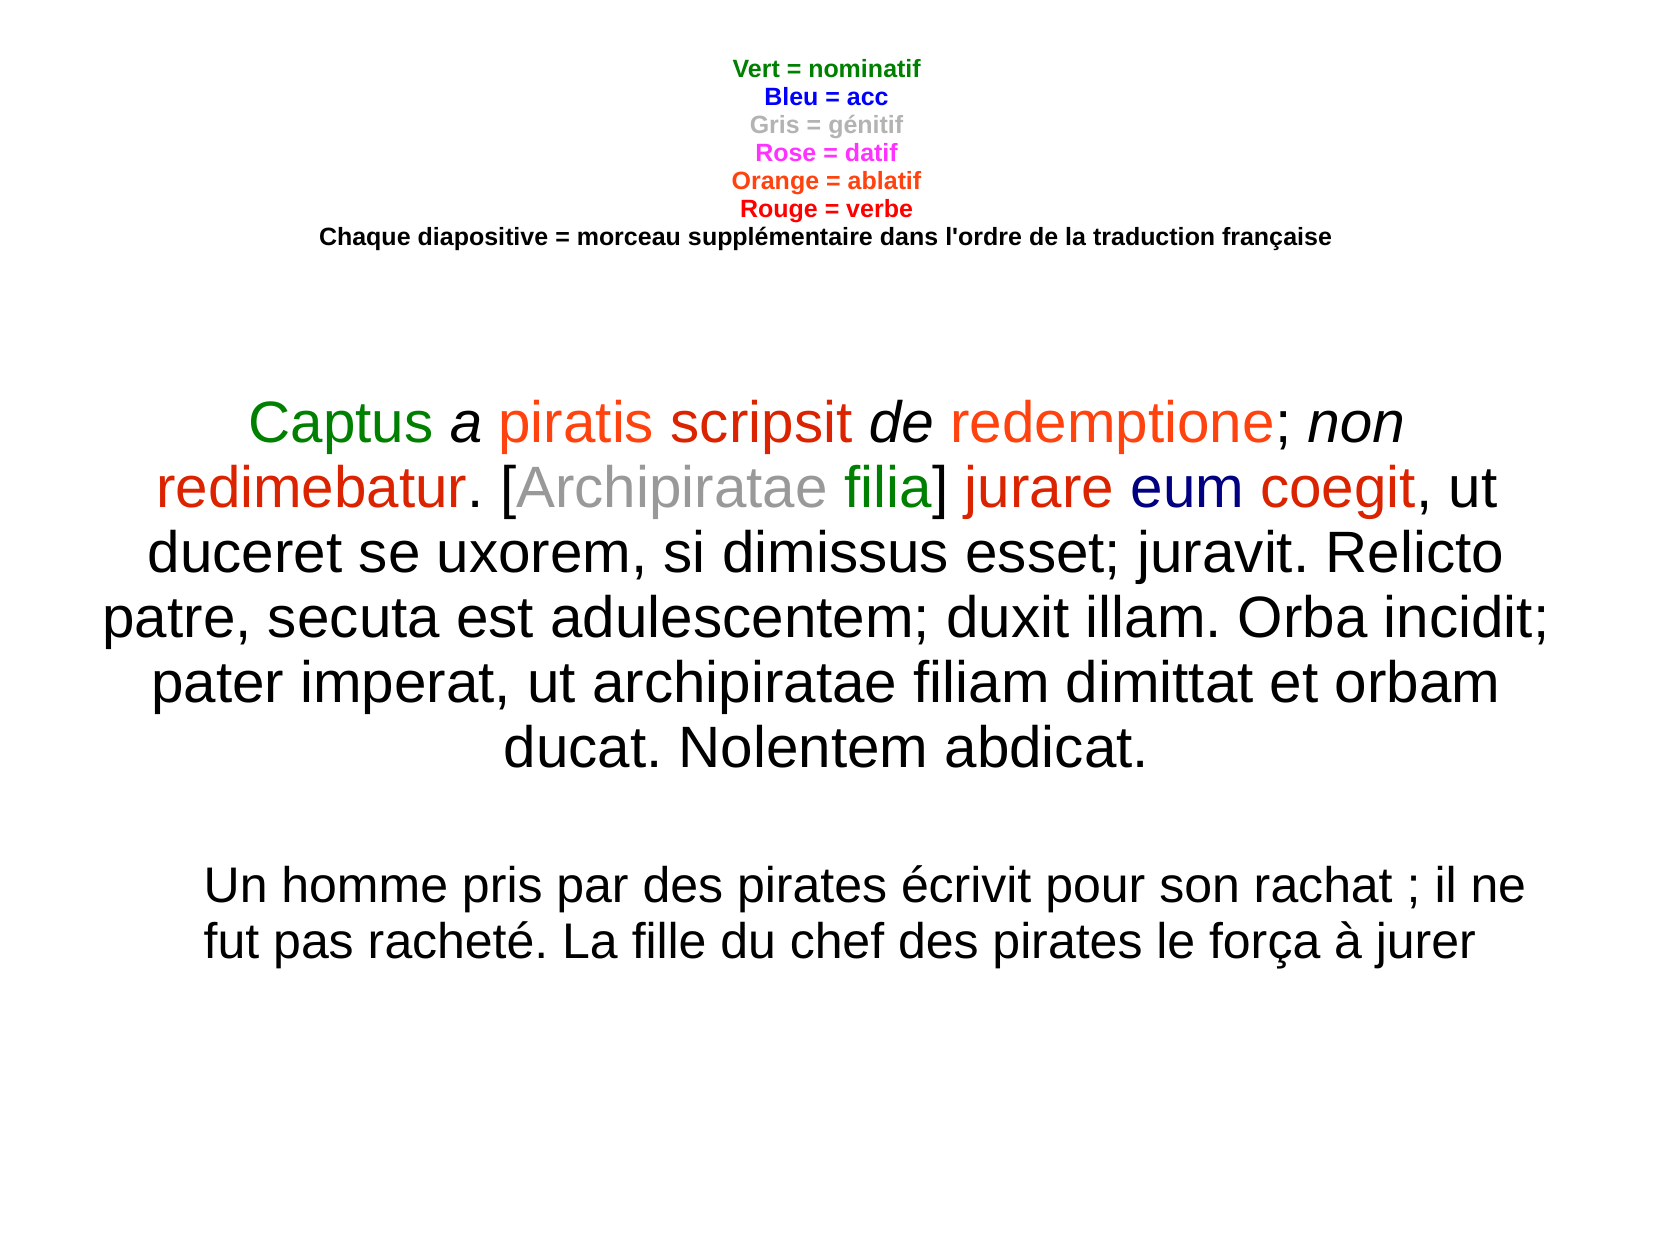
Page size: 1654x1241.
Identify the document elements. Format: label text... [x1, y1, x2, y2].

text_box Un homme pris par des pirates écrivit pour son rachat ; il ne fut pas racheté. La fille du chef des pirates le força à jurer [188, 850, 1571, 977]
title Vert = nominatif Bleu = acc Gris = génitif Rose = datif Orange = ablatif Rouge = verbe Chaque diapositive = morceau supplémentaire dans l'ordre de la traduction française [82, 49, 1571, 257]
subtitle Captus a piratis scripsit de redemptione; non redimebatur. [Archipiratae filia] jurare eum coegit, ut duceret se uxorem, si dimissus esset; juravit. Relicto patre, secuta est adulescentem; duxit illam. Orba incidit; pater imperat, ut archipiratae filiam dimittat et orbam ducat. Nolentem abdicat. [82, 318, 1571, 851]
